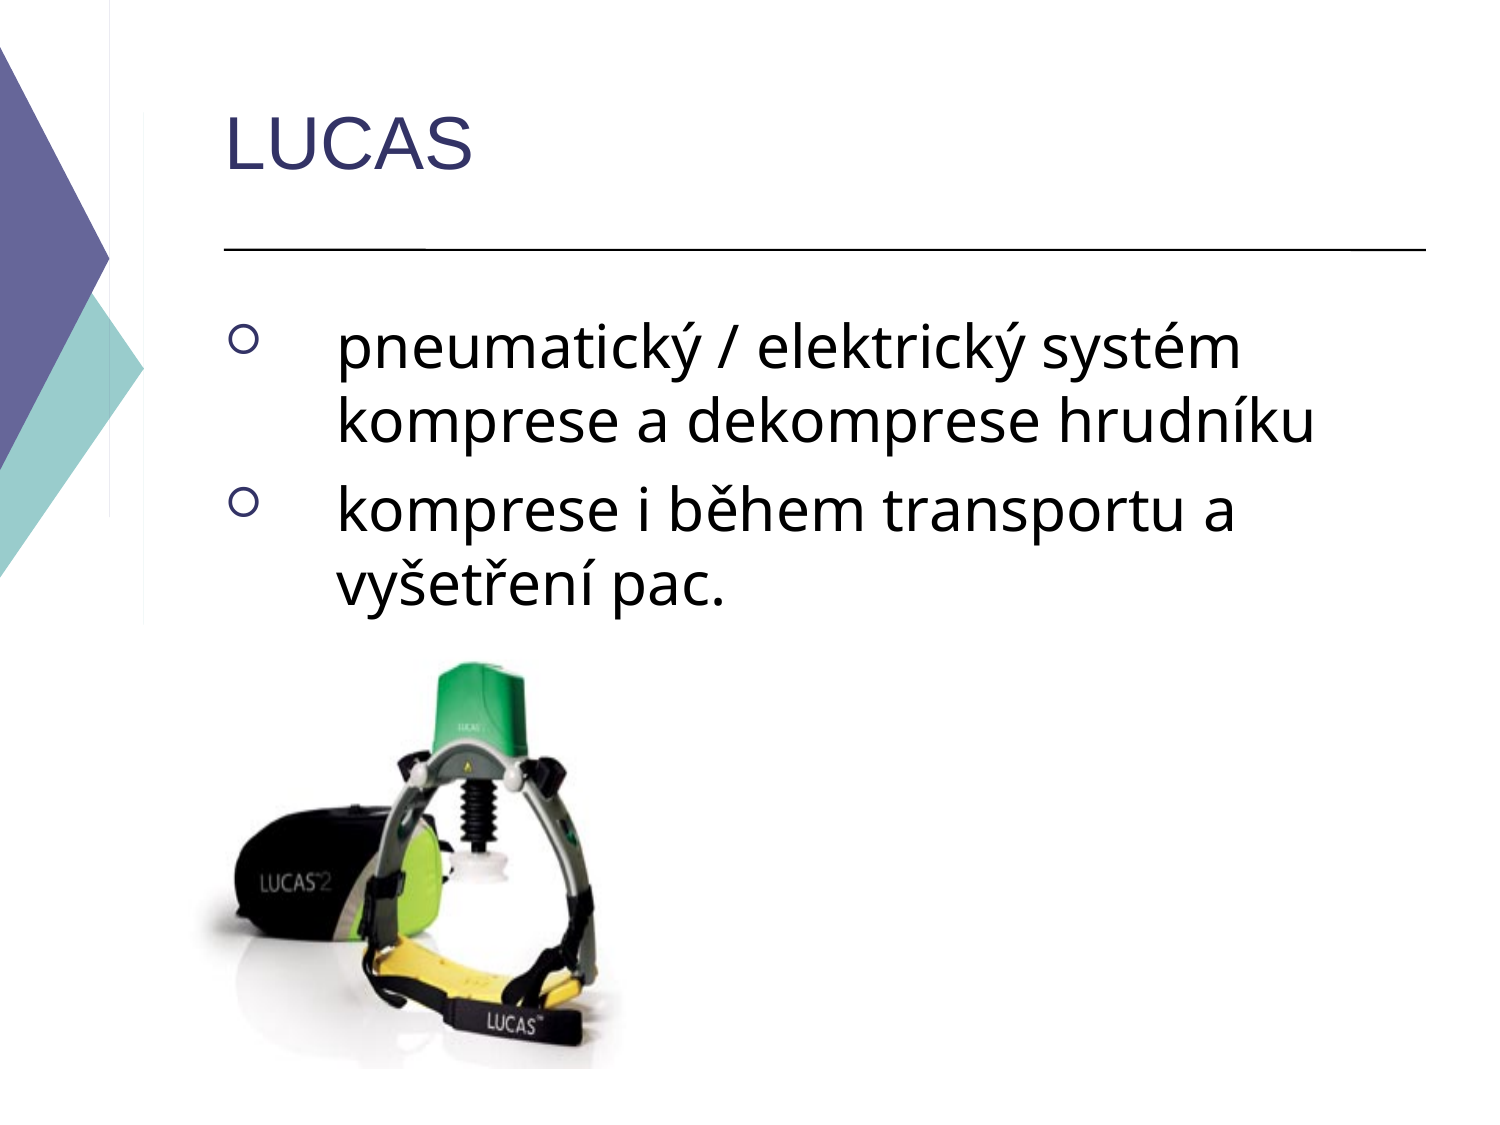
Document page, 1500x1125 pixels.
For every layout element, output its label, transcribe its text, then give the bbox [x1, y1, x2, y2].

title LUCAS [224, 48, 1424, 229]
list pneumatický / elektrický systém komprese a dekomprese hrudníku komprese i během transportu a vyšetření pac. [224, 299, 1424, 959]
picture [188, 628, 658, 1069]
